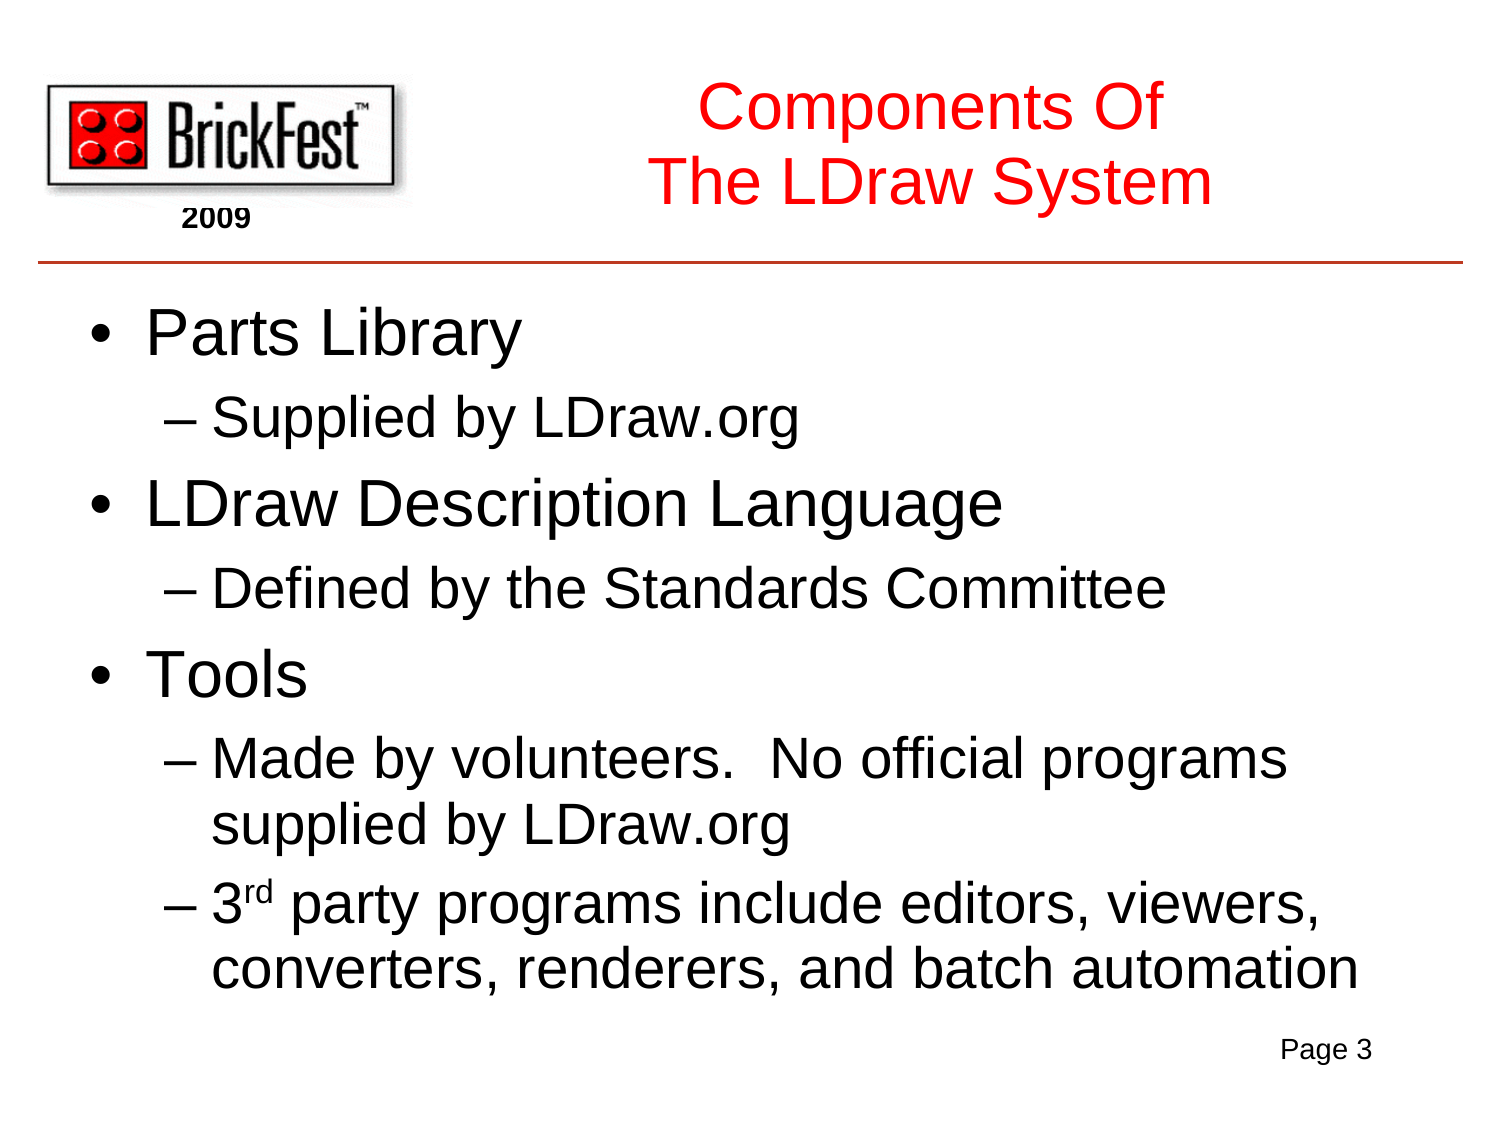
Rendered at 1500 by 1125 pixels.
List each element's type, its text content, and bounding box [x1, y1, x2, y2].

picture [35, 74, 412, 208]
title Components Of The LDraw System [412, 49, 1450, 238]
list Parts Library Supplied by LDraw.org LDraw Description Language Defined by the Standards Committee Tools Made by volunteers. No official programs supplied by LDraw.org 3rd party programs include editors, viewers, converters, renderers, and batch automation [74, 287, 1450, 1011]
